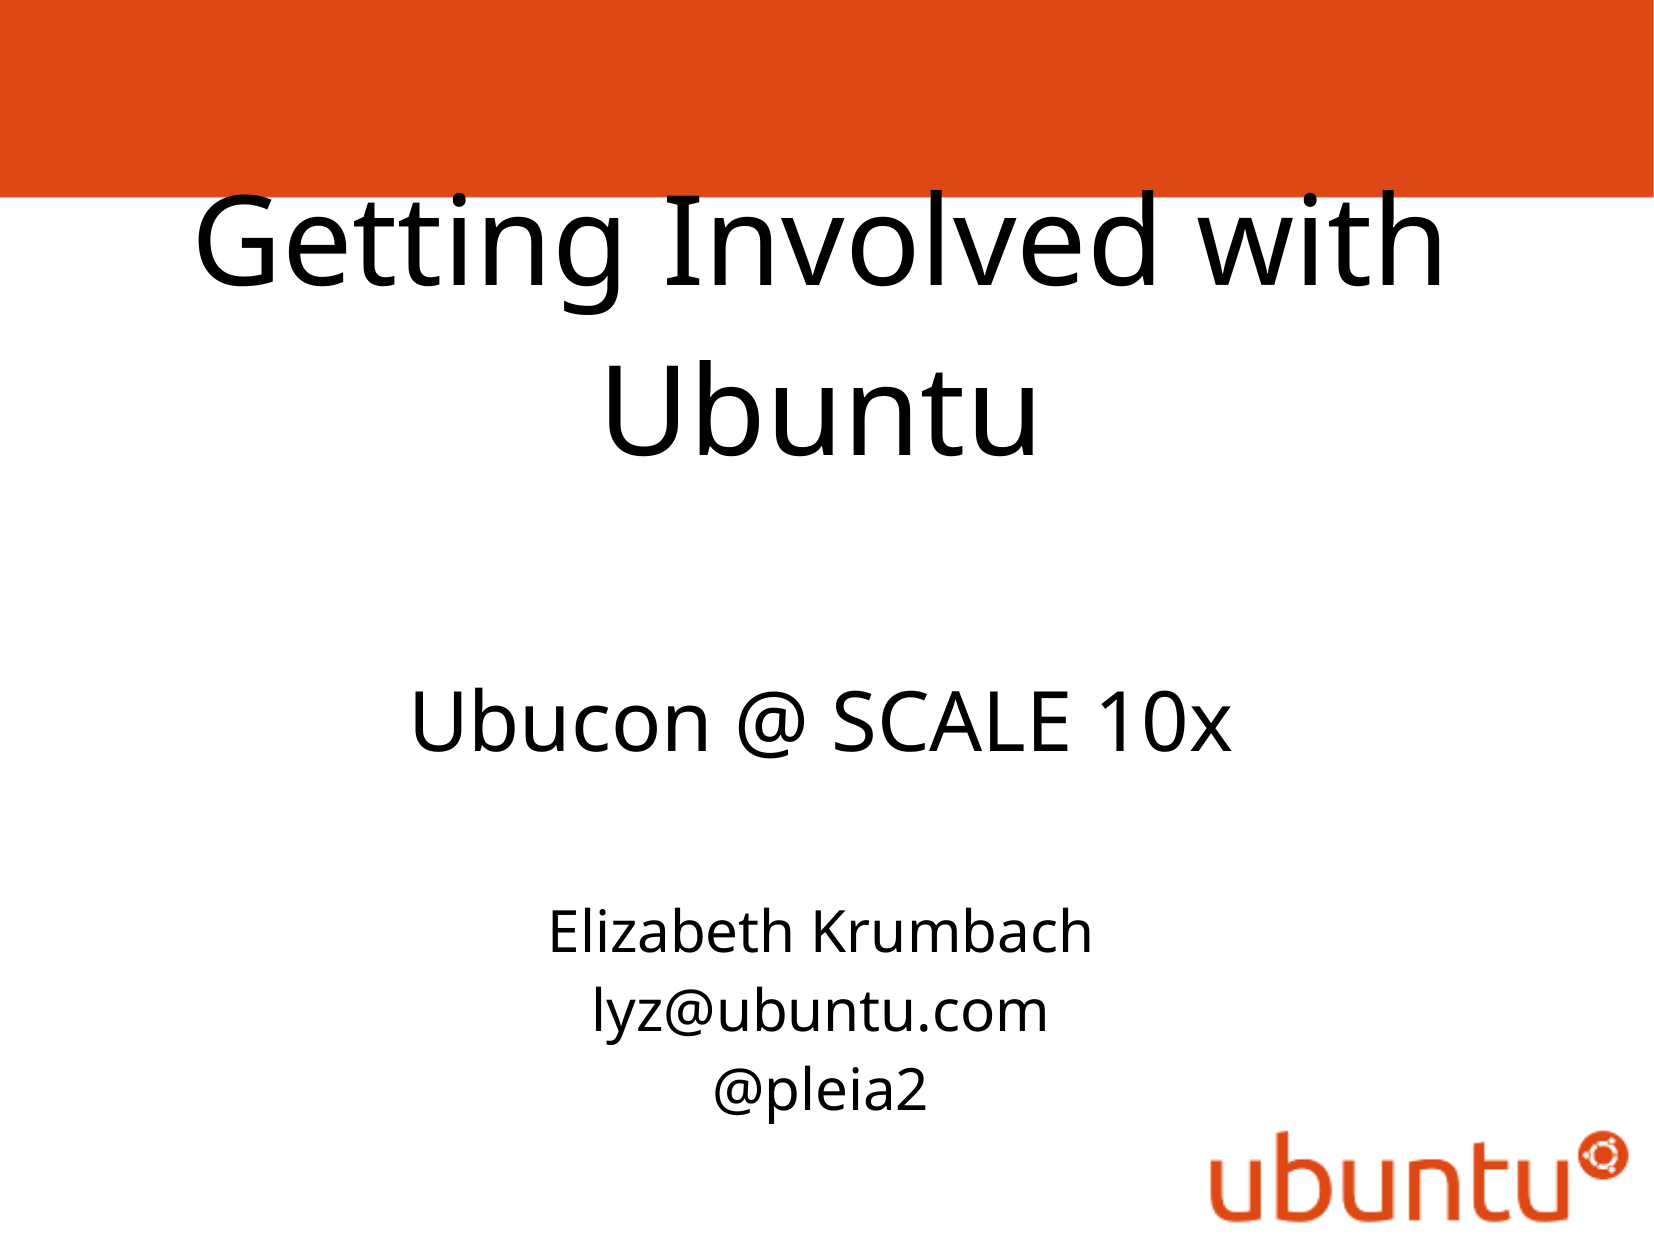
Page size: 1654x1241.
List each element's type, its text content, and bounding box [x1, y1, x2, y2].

subtitle Getting Involved with Ubuntu Ubucon @ SCALE 10x Elizabeth Krumbach lyz@ubuntu.com @pleia2 [76, 0, 1565, 1109]
picture [0, 0, 1654, 1241]
